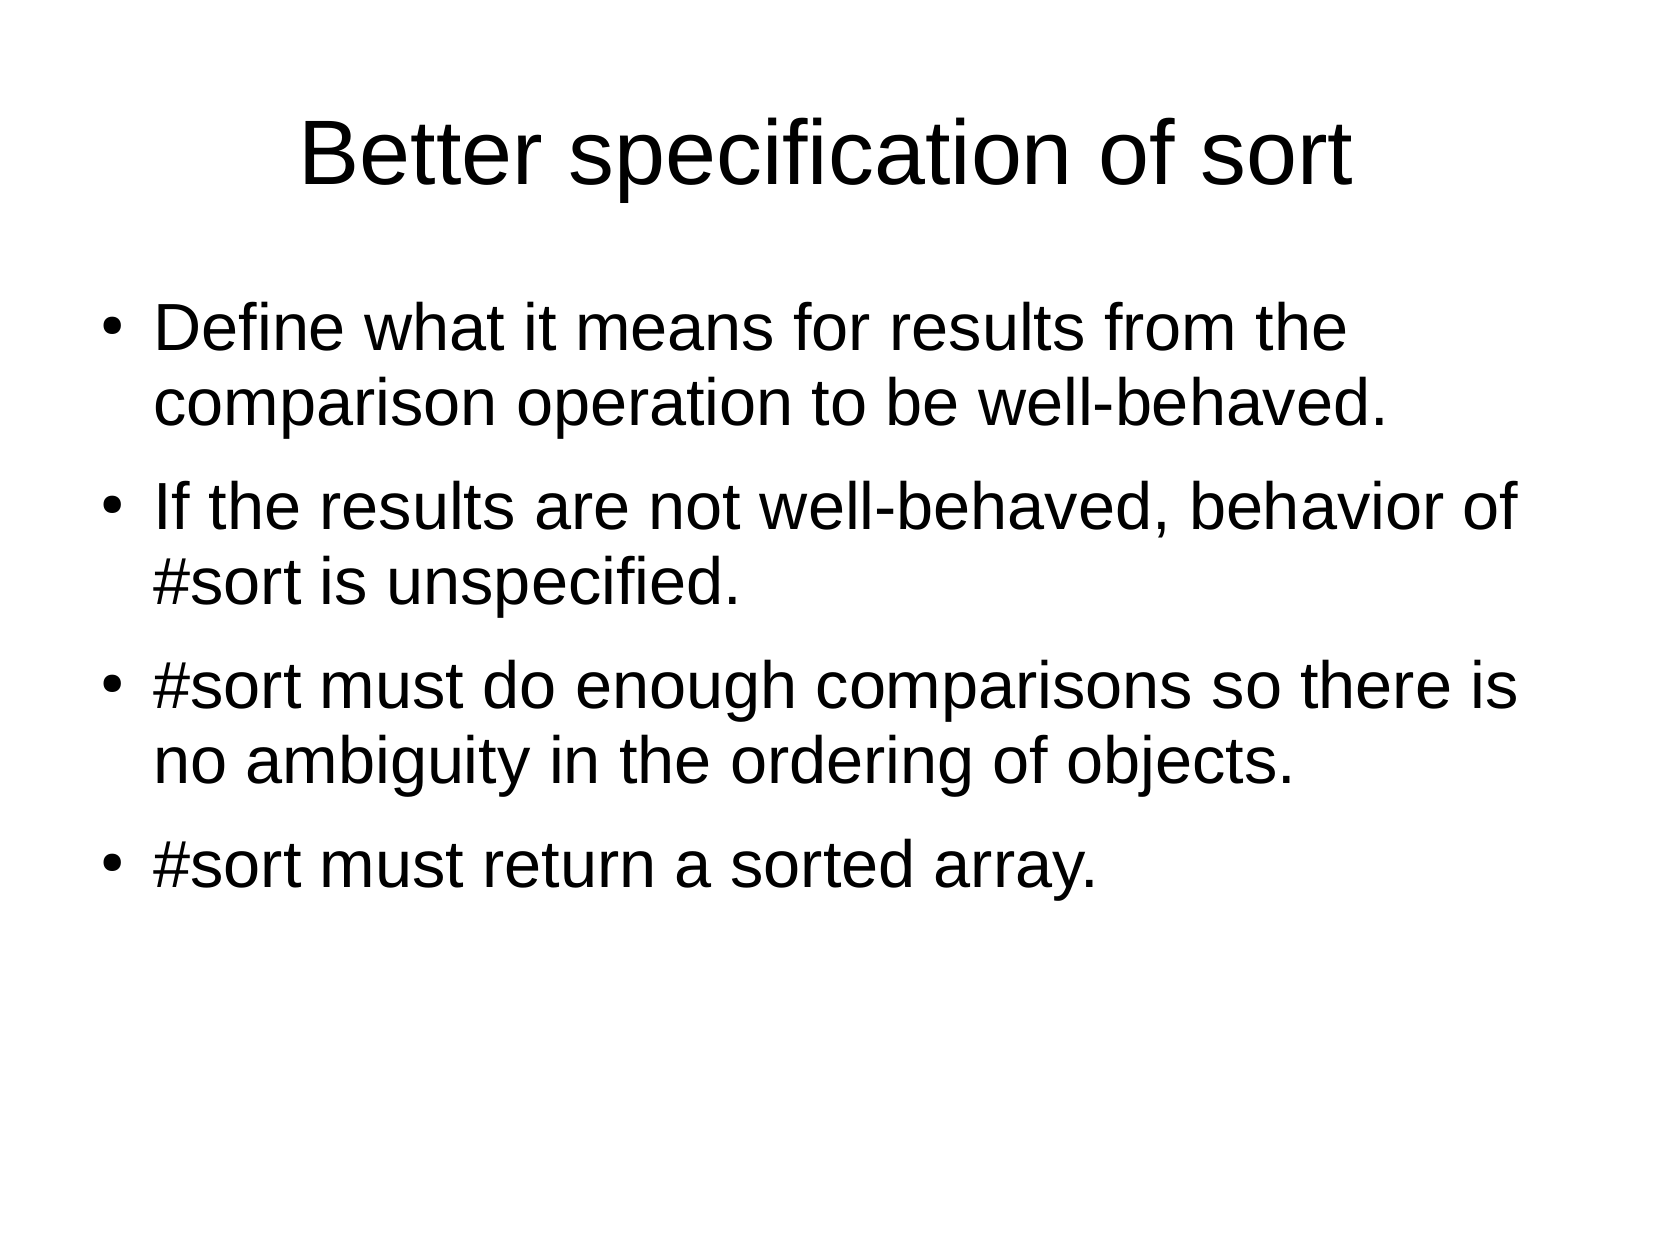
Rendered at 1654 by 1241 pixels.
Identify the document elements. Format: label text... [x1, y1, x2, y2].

title Better specification of sort [82, 49, 1571, 257]
list Define what it means for results from the comparison operation to be well-behaved. If the results are not well-behaved, behavior of #sort is unspecified. #sort must do enough comparisons so there is no ambiguity in the ordering of objects. #sort must return a sorted array. [82, 290, 1571, 1010]
